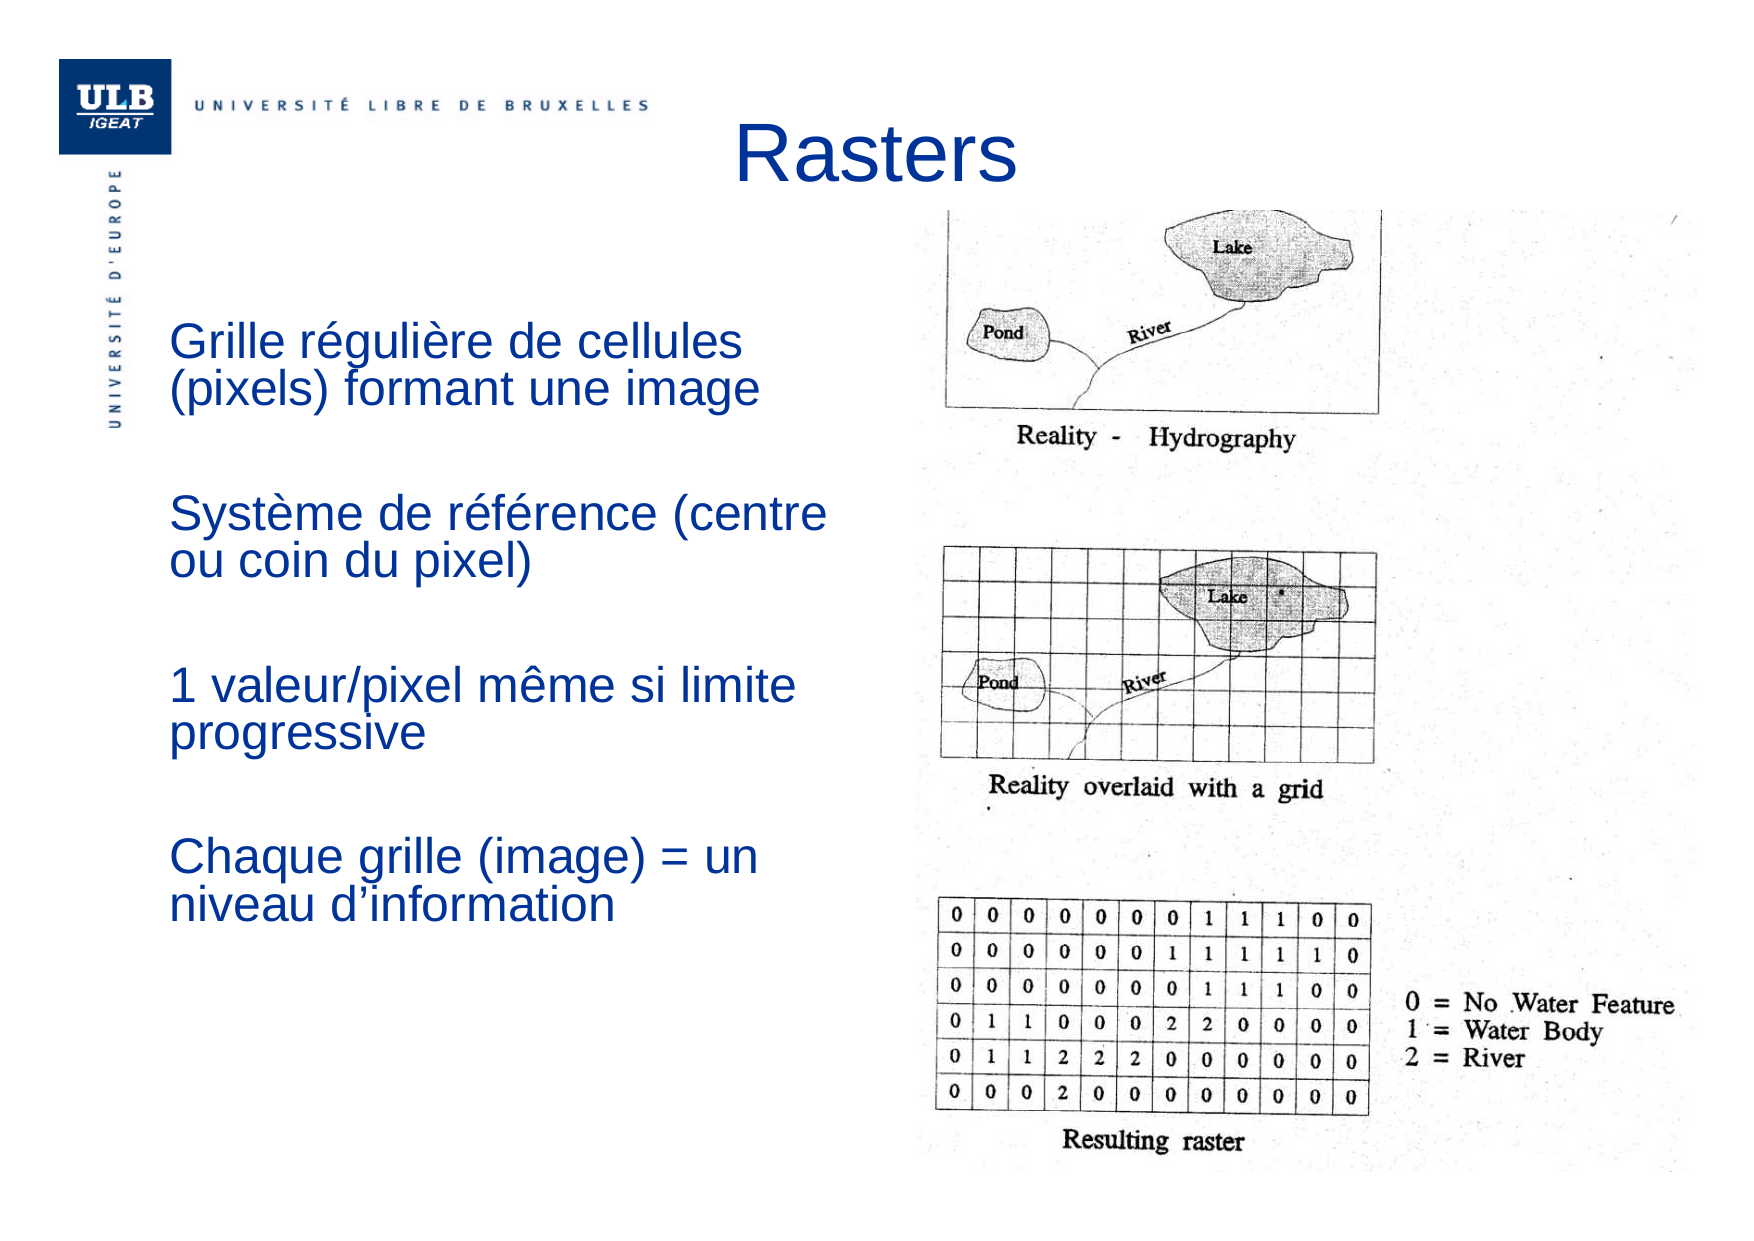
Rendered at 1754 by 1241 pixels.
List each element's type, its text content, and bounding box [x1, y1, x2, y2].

title Rasters [140, 79, 1613, 236]
picture [59, 59, 1697, 1182]
list Grille régulière de cellules (pixels) formant une image Système de référence (centre ou coin du pixel) 1 valeur/pixel même si limite progressive Chaque grille (image) = un niveau d’information [169, 320, 888, 1124]
